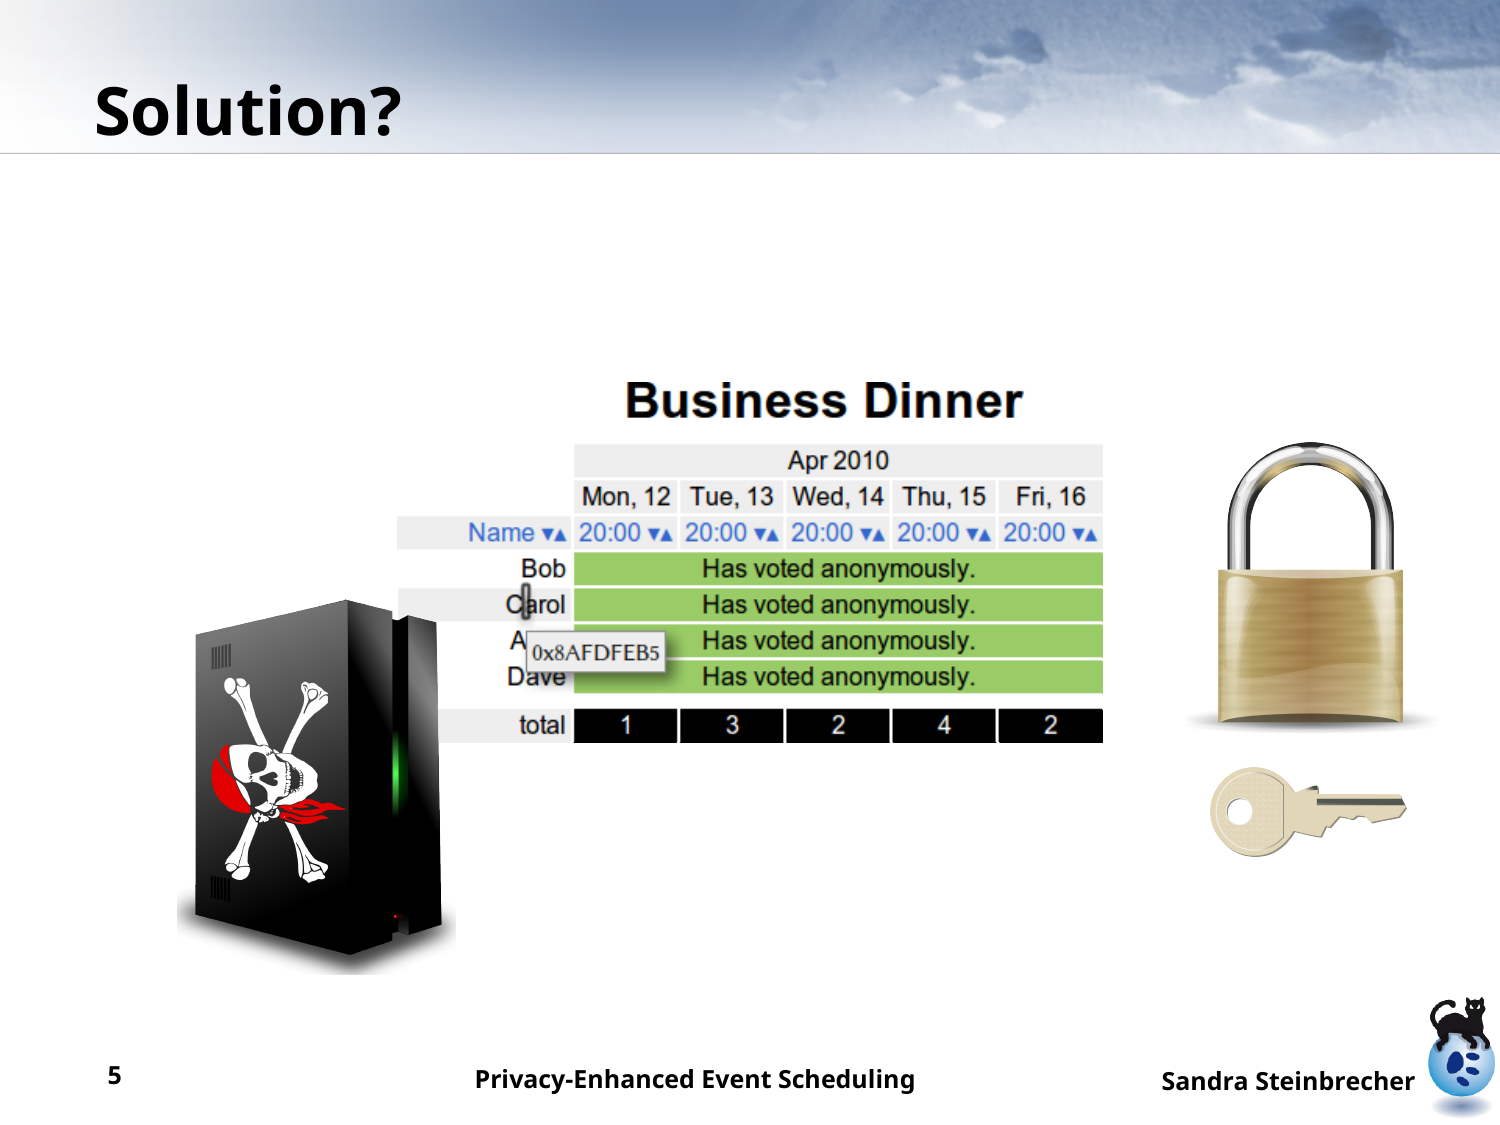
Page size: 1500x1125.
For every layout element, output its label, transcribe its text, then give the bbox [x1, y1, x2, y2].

picture [1210, 767, 1407, 857]
picture [1437, 987, 1500, 1125]
picture [177, 382, 1103, 975]
picture [0, 0, 1500, 198]
title Solution? [94, 28, 1388, 190]
picture [1181, 442, 1440, 734]
